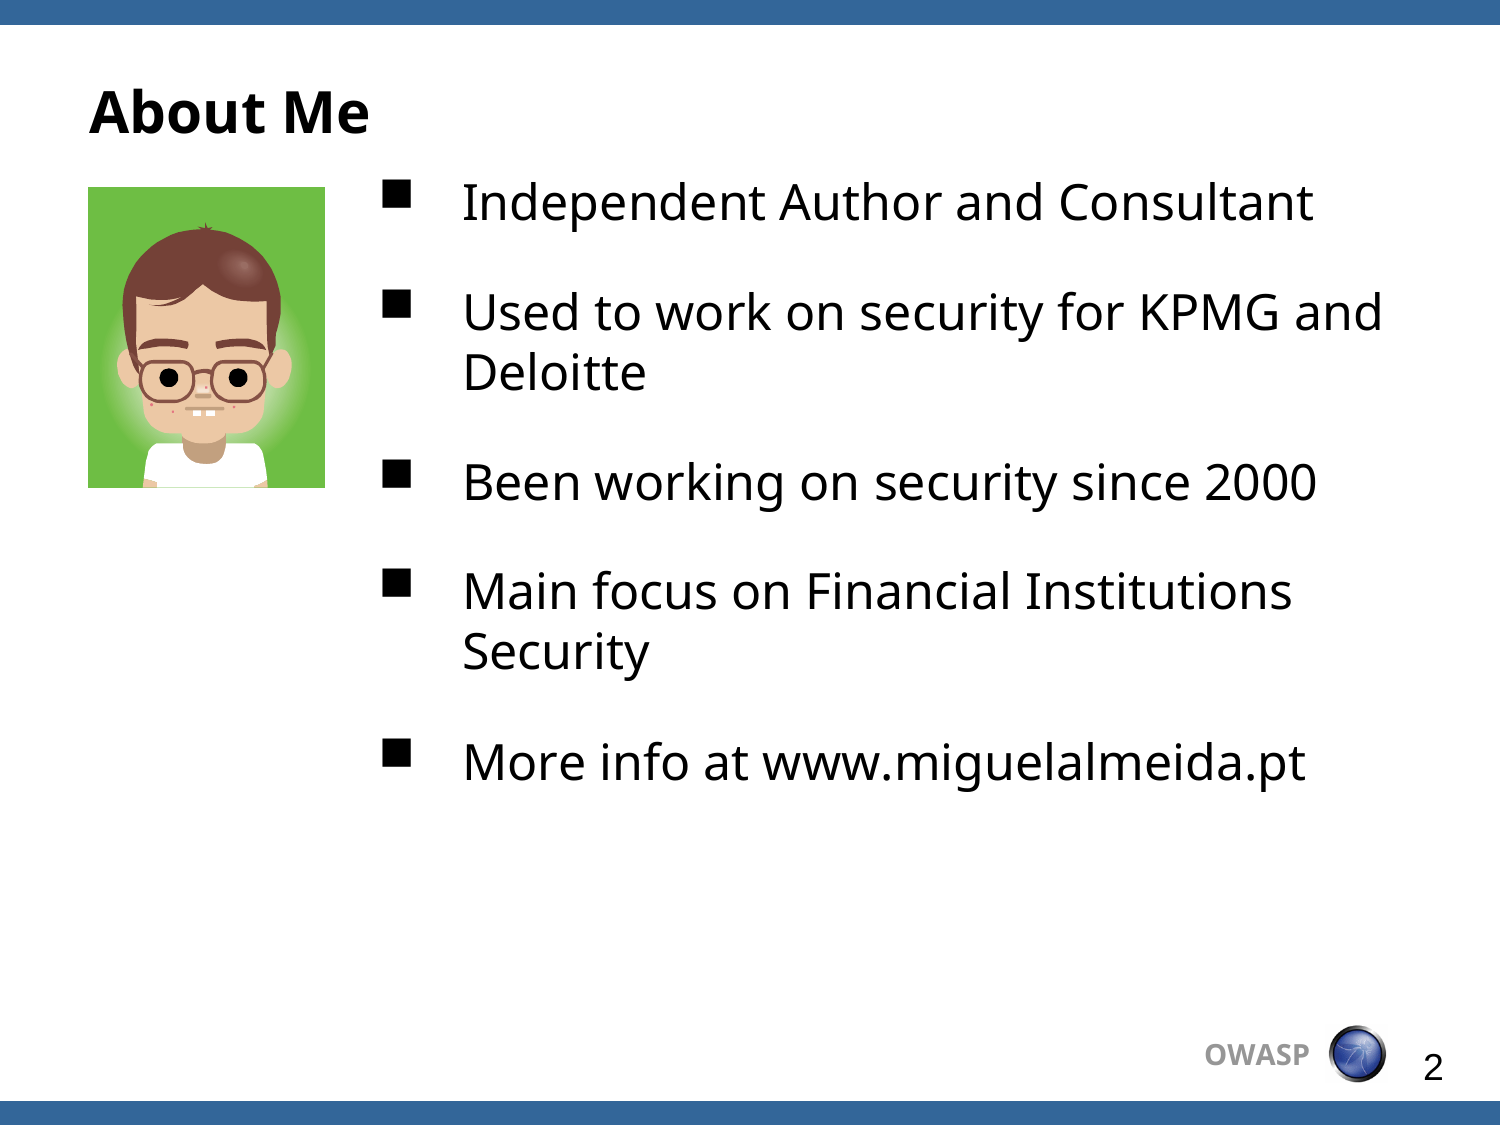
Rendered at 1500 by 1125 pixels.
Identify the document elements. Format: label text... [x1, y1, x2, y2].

picture [1325, 1024, 1388, 1083]
picture [87, 187, 325, 488]
list Independent Author and Consultant Used to work on security for KPMG and Deloitte Been working on security since 2000 Main focus on Financial Institutions Security More info at www.miguelalmeida.pt [362, 162, 1413, 963]
title About Me [75, 45, 1426, 176]
